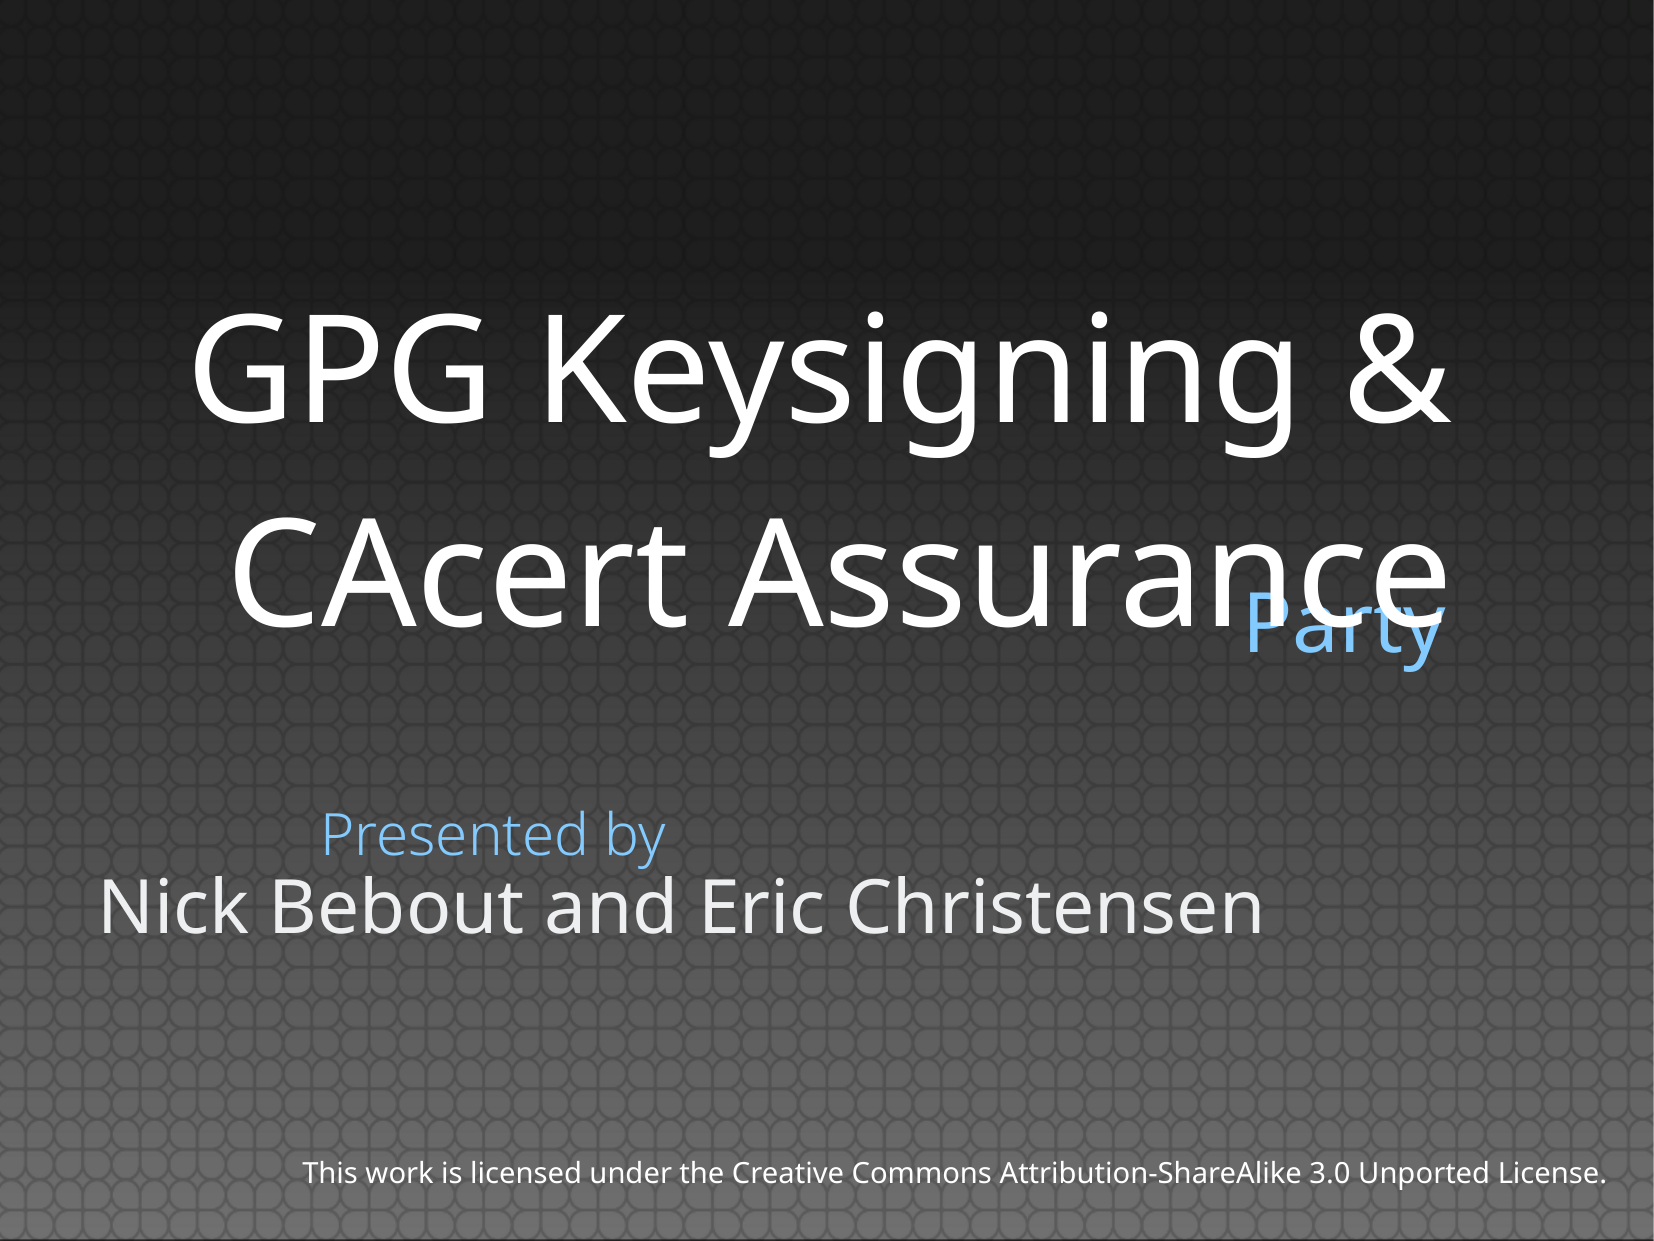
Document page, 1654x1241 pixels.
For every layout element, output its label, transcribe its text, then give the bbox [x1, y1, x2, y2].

subtitle Party [993, 605, 1031, 617]
subtitle Party [100, 605, 1447, 667]
picture [0, 0, 1654, 1241]
text_box Presented by [305, 785, 681, 866]
text_box This work is licensed under the Creative Commons Attribution-ShareAlike 3.0 Unported License. [189, 1144, 1624, 1229]
subtitle Party [1140, 605, 1176, 617]
text_box Nick Bebout and Eric Christensen [105, 846, 1258, 1030]
text_box GPG Keysigning & CAcert Assurance [31, 254, 1468, 605]
